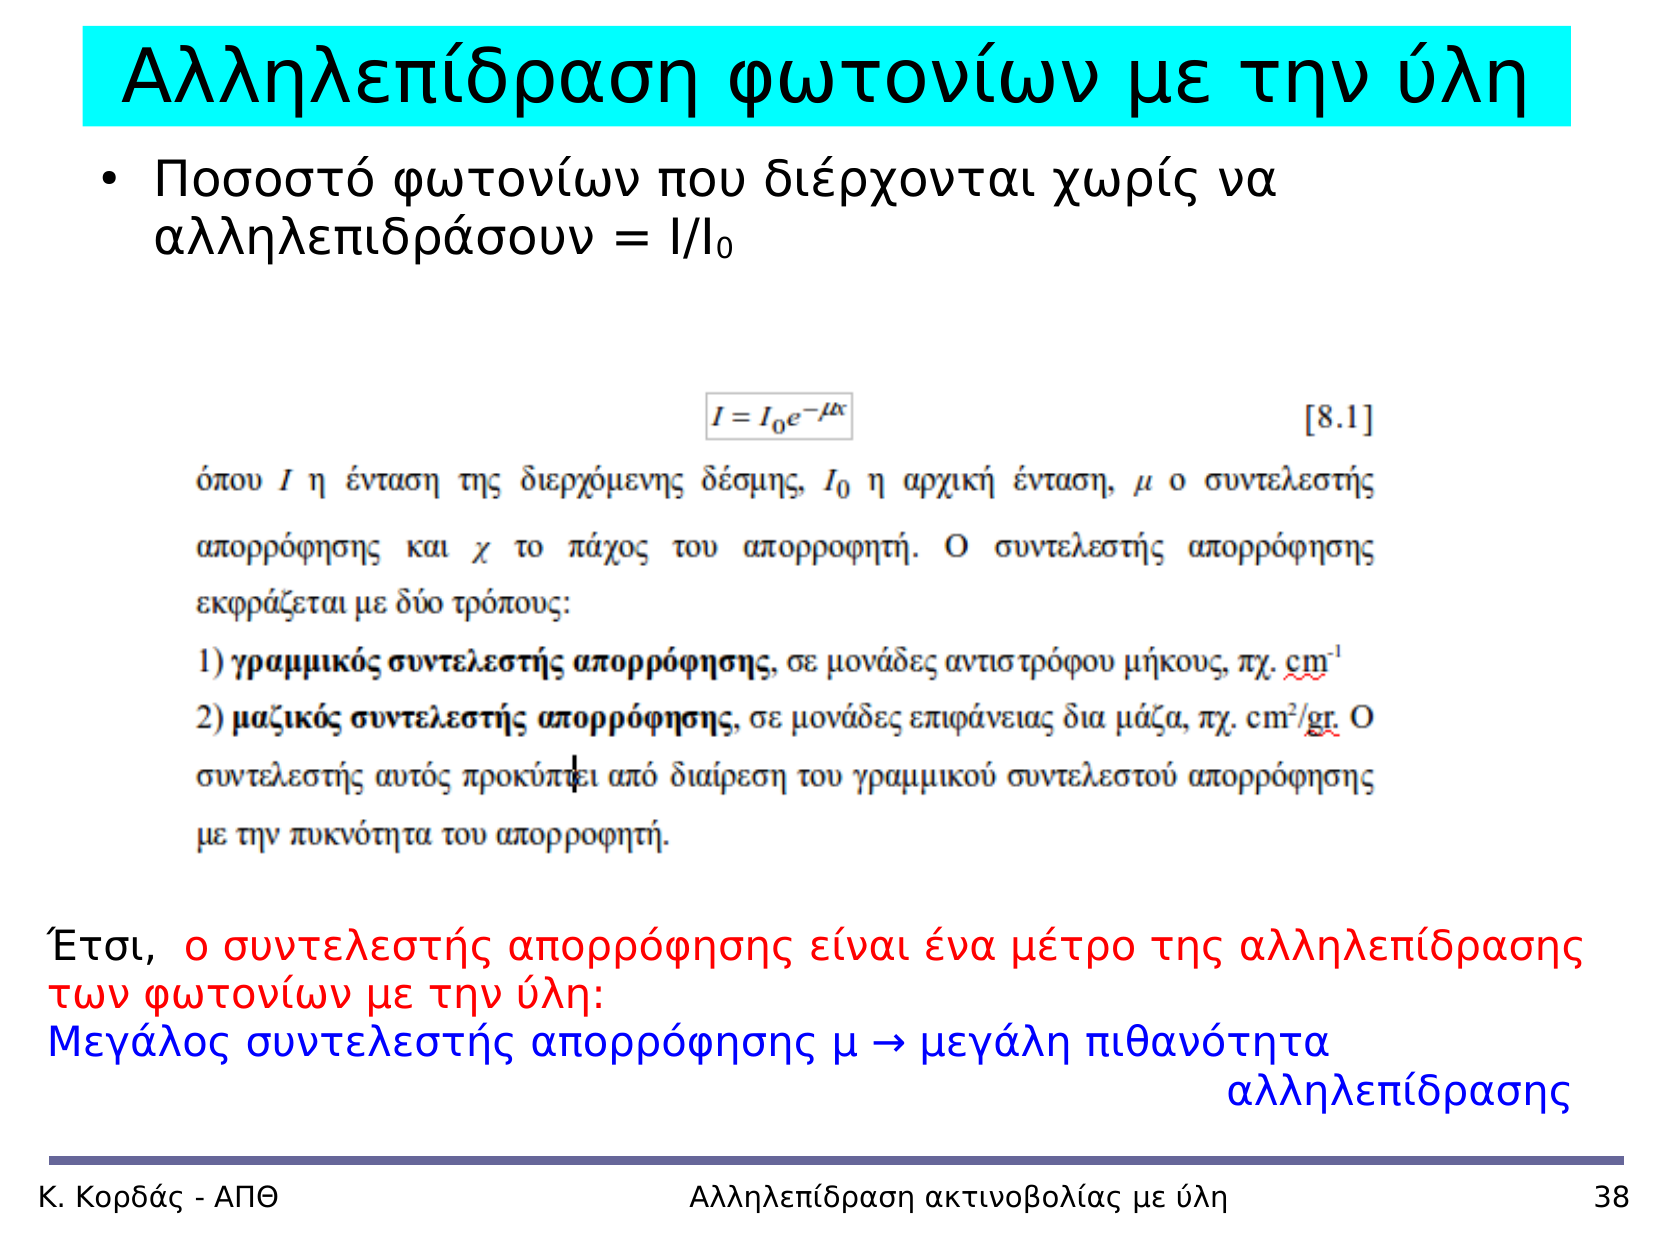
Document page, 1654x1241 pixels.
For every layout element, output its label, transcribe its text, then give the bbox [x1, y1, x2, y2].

text_box Έτσι, ο συντελεστής απορρόφησης είναι ένα μέτρο της αλληλεπίδρασης των φωτονίων με την ύλη: Μεγάλος συντελεστής απορρόφησης μ → μεγάλη πιθανότητα αλληλεπίδρασης [32, 913, 1616, 1125]
list Ποσοστό φωτονίων που διέρχονται χωρίς να αλληλεπιδράσουν = Ι/Ι0 [82, 150, 1571, 913]
picture [180, 374, 1388, 864]
title Αλληλεπίδραση φωτονίων με την ύλη [82, 25, 1571, 127]
